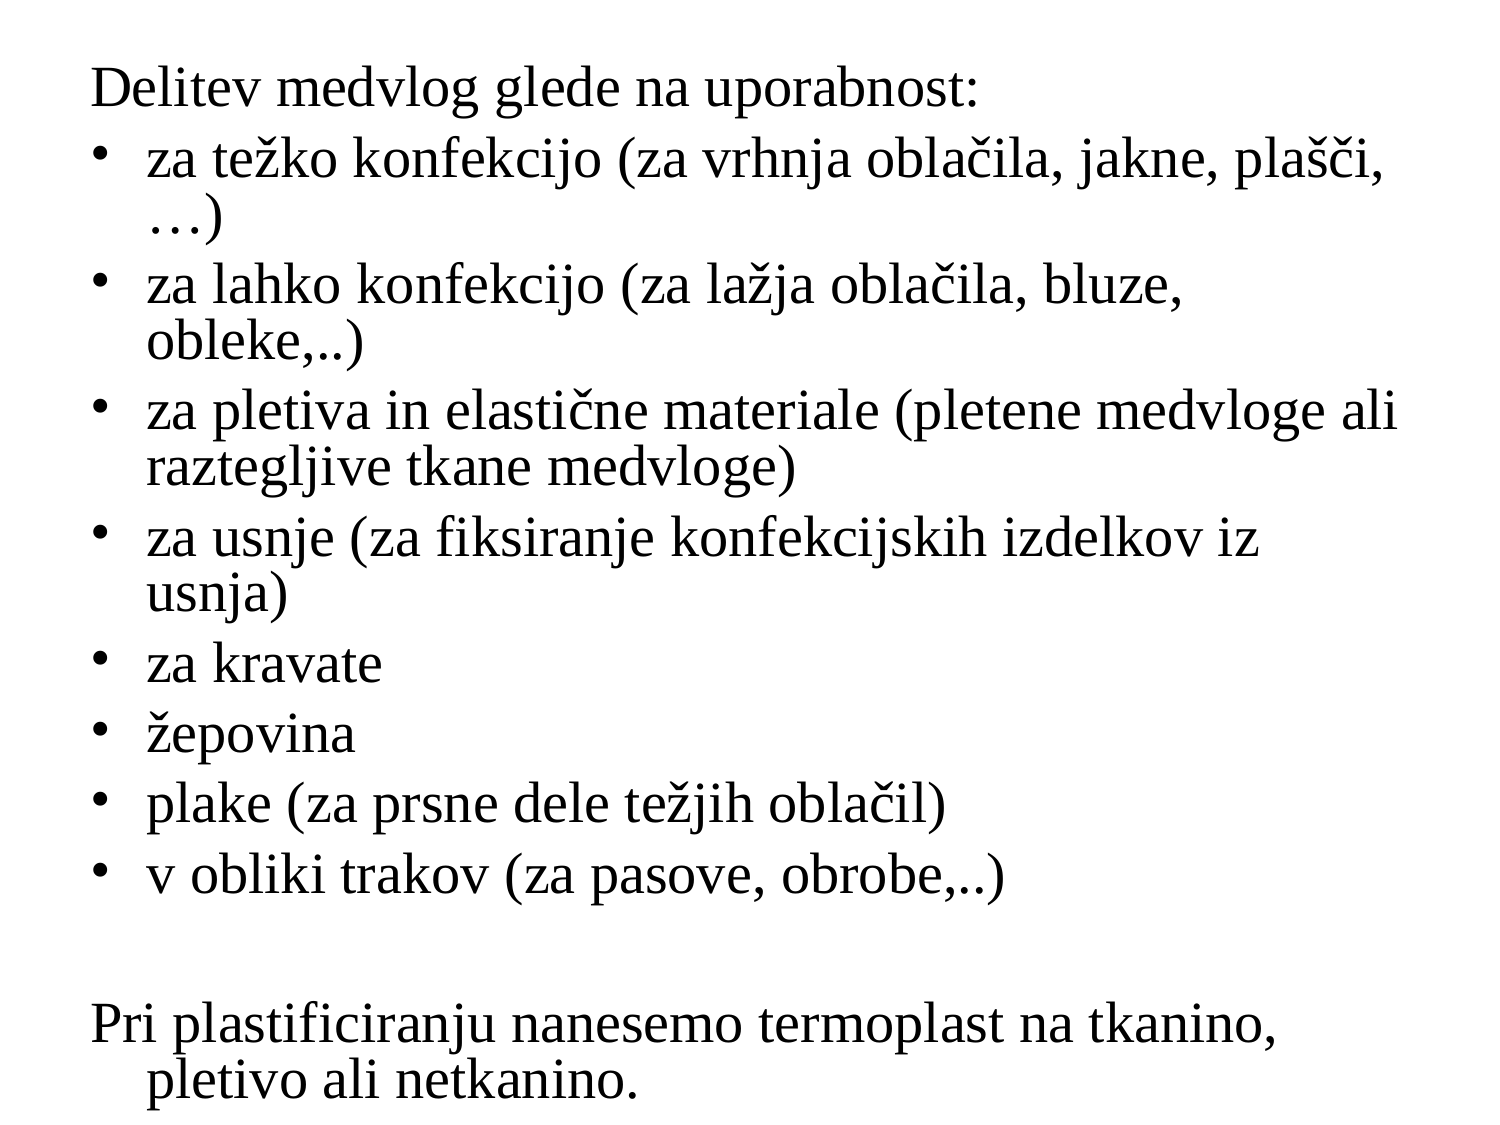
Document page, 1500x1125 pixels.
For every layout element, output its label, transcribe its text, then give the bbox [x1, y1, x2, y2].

list Delitev medvlog glede na uporabnost: za težko konfekcijo (za vrhnja oblačila, jakne, plašči,…) za lahko konfekcijo (za lažja oblačila, bluze, obleke,..) za pletiva in elastične materiale (pletene medvloge ali raztegljive tkane medvloge) za usnje (za fiksiranje konfekcijskih izdelkov iz usnja) za kravate žepovina plake (za prsne dele težjih oblačil) v obliki trakov (za pasove, obrobe,..) Pri plastificiranju nanesemo termoplast na tkanino, pletivo ali netkanino. [75, 54, 1426, 1120]
